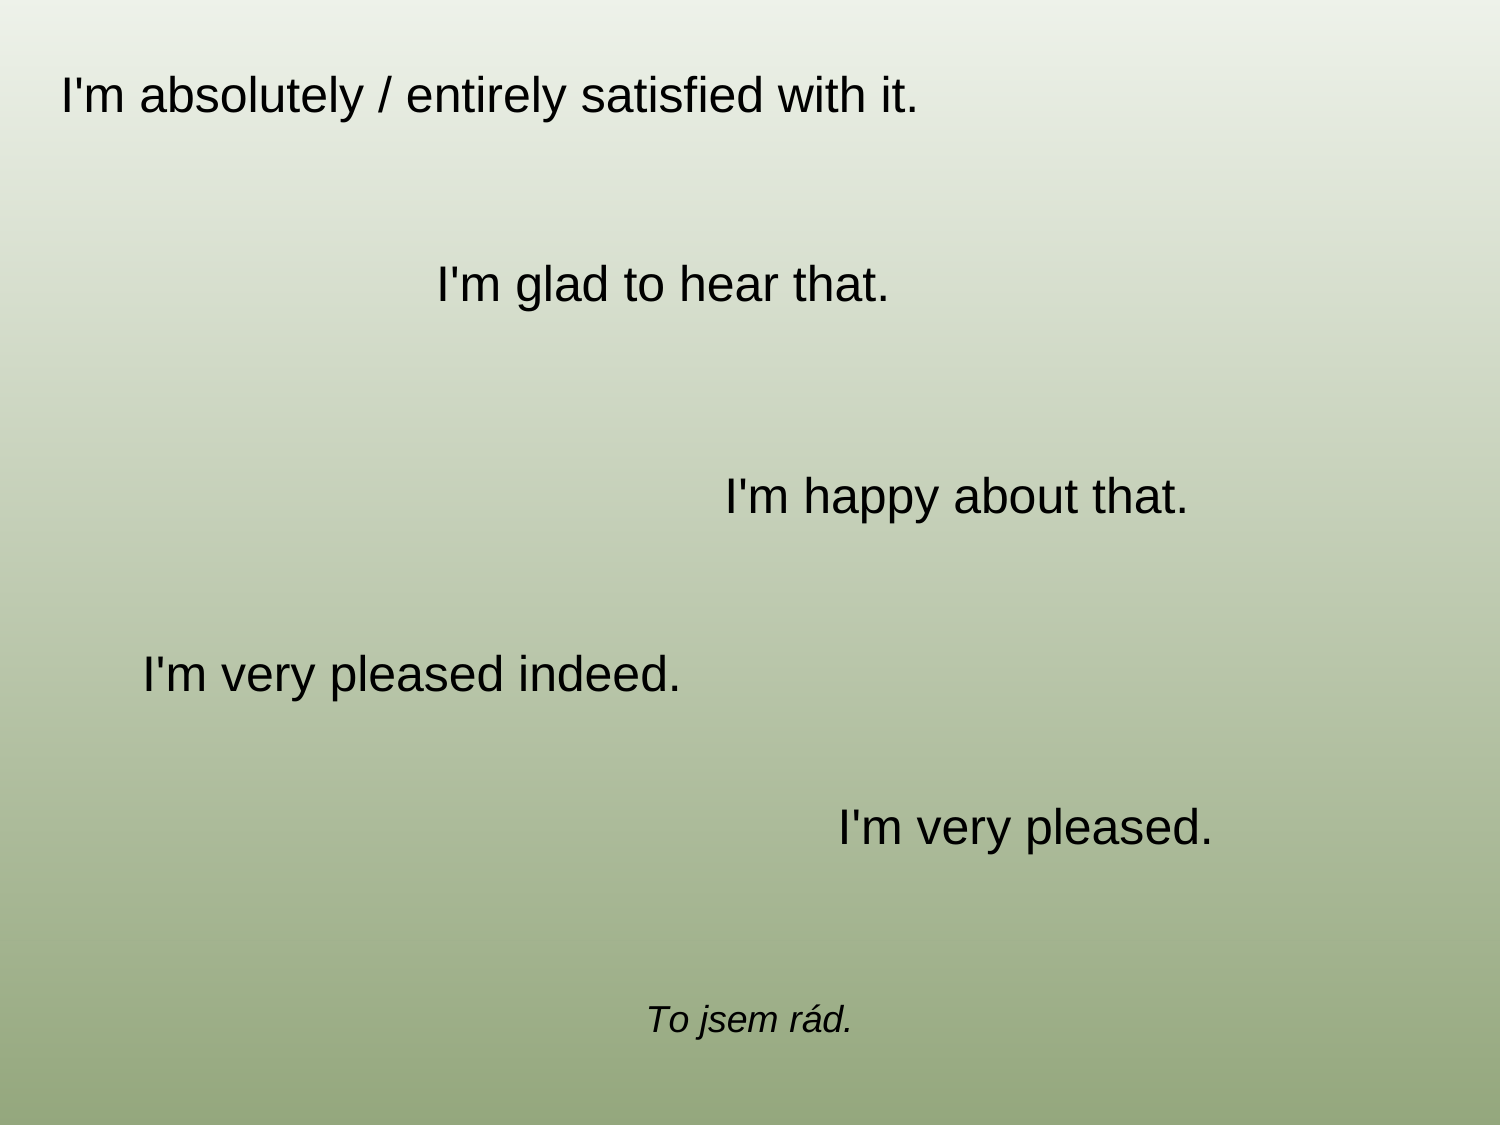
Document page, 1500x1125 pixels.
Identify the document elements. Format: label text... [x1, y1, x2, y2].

text_box To jsem rád. [630, 987, 869, 1049]
text_box I'm happy about that. [709, 456, 1206, 532]
text_box I'm glad to hear that. [421, 243, 906, 319]
text_box I'm very pleased indeed. [127, 633, 698, 709]
text_box I'm very pleased. [822, 786, 1230, 863]
text_box I'm absolutely / entirely satisfied with it. [45, 54, 936, 131]
